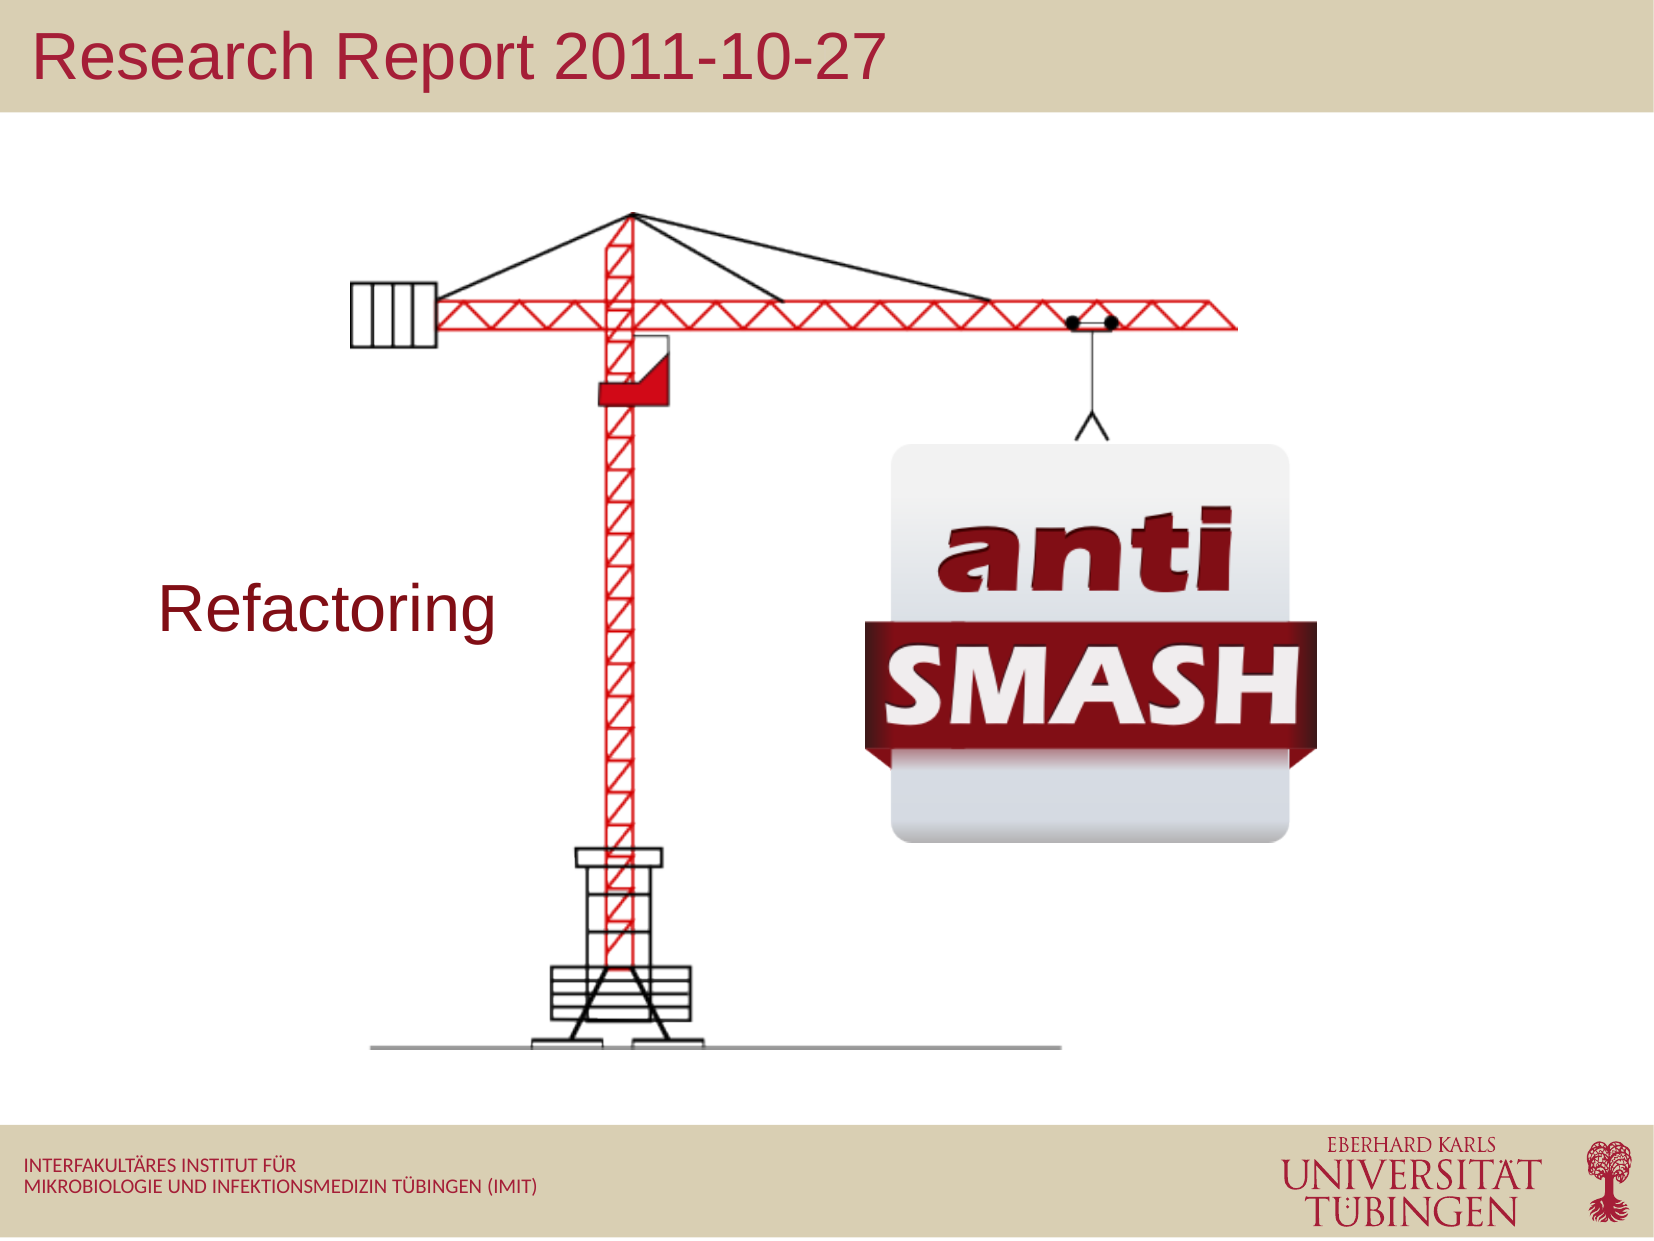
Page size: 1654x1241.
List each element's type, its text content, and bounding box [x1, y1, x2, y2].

title Research Report 2011-10-27 [31, 0, 1374, 113]
subtitle Refactoring [0, 477, 350, 739]
picture [350, 212, 1317, 1051]
